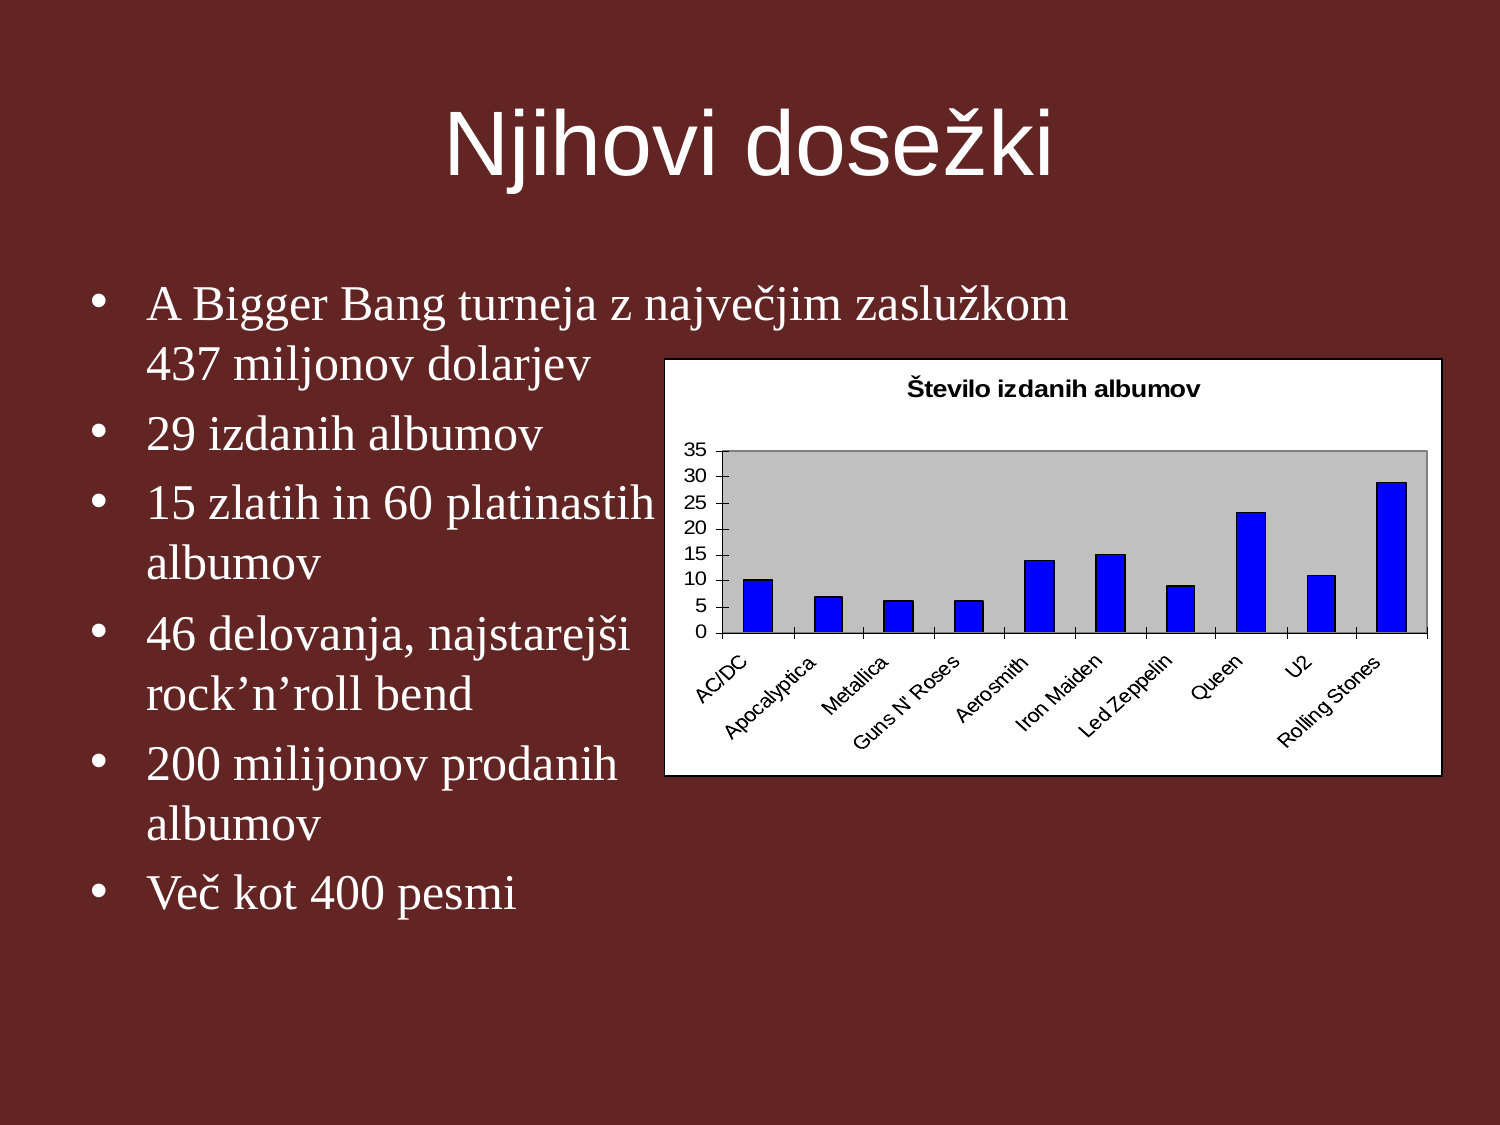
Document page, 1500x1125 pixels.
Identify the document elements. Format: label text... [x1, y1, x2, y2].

list A Bigger Bang turneja z največjim zaslužkom 437 miljonov dolarjev 29 izdanih albumov 15 zlatih in 60 platinastih albumov 46 delovanja, najstarejši rock’n’roll bend 200 milijonov prodanih albumov Več kot 400 pesmi [75, 262, 1425, 1005]
picture [656, 351, 1452, 784]
title Njihovi dosežki [75, 45, 1425, 233]
